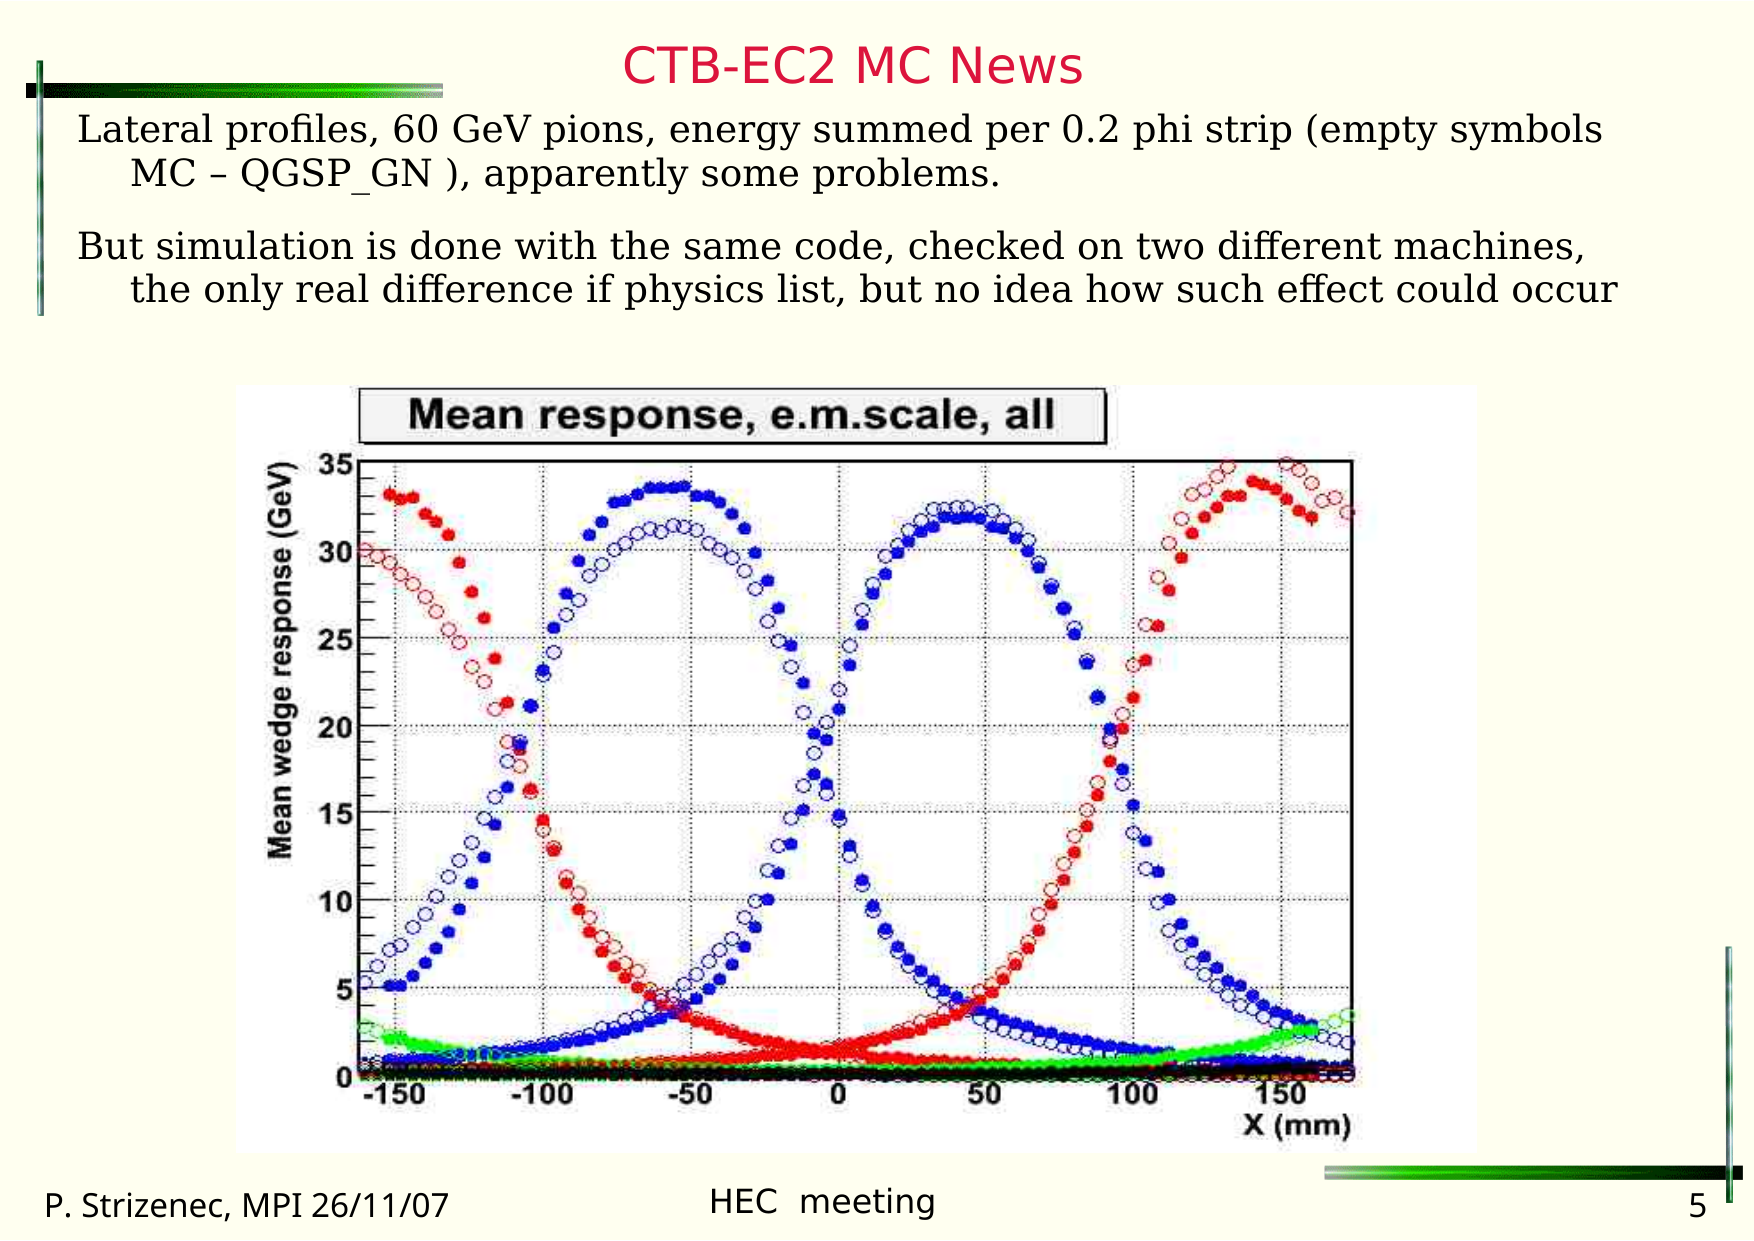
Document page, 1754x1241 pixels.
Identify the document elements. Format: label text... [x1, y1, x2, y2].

text_box HEC meeting [708, 1182, 1039, 1230]
picture [236, 385, 1477, 1153]
picture [1324, 1165, 1725, 1180]
picture [1725, 946, 1743, 1182]
text_box <number> [1653, 1182, 1743, 1223]
list Lateral profiles, 60 GeV pions, energy summed per 0.2 phi strip (empty symbols MC – QGSP_GN ), apparently some problems. But simulation is done with the same code, checked on two different machines, the only real difference if physics list, but no idea how such effect could occur [59, 120, 1647, 1124]
title CTB-EC2 MC News [0, 0, 1732, 120]
text_box P. Strizenec, MPI 26/11/07 [11, 1182, 483, 1224]
picture [36, 120, 44, 317]
